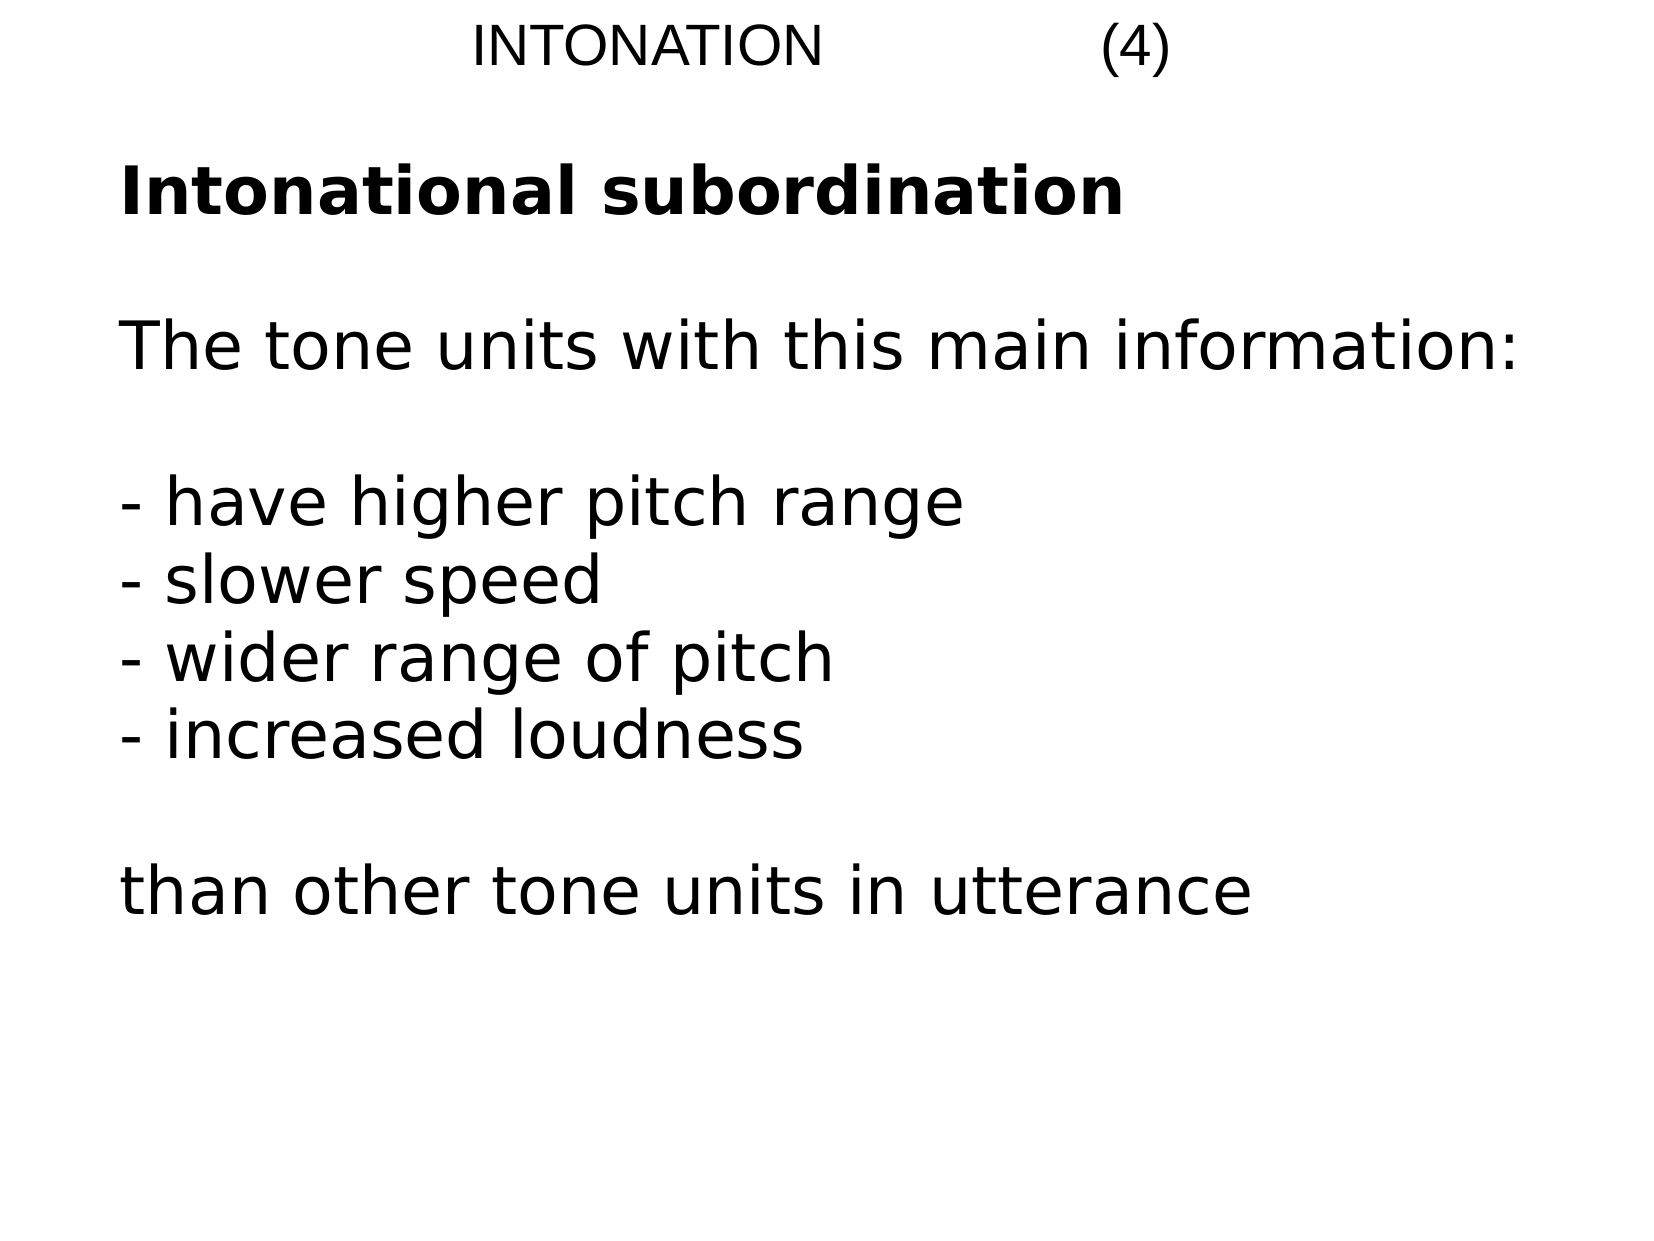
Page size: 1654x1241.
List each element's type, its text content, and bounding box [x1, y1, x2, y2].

title INTONATION (4) [77, 12, 1566, 78]
text_box Intonational subordination The tone units with this main information: - have higher pitch range - slower speed - wider range of pitch - increased loudness than other tone units in utterance [105, 77, 1546, 1241]
